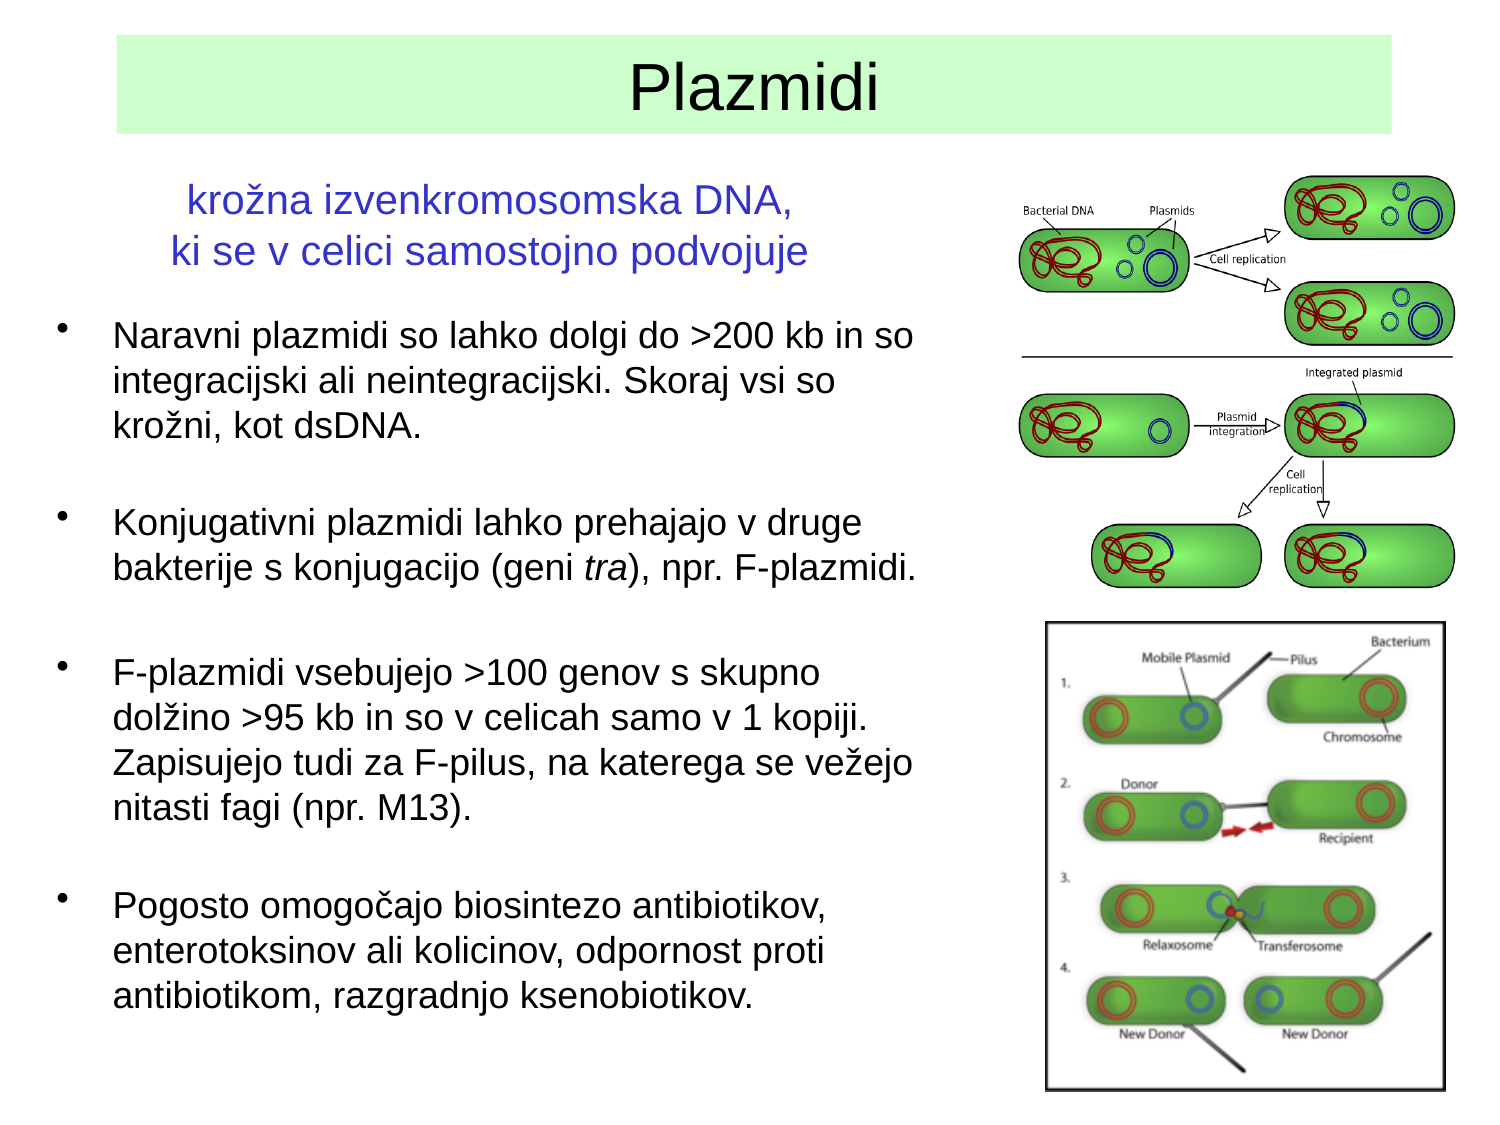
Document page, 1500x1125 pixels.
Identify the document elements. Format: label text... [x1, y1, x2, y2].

picture [1045, 621, 1446, 1092]
title Plazmidi [116, 34, 1392, 134]
picture [1009, 160, 1463, 604]
list krožna izvenkromosomska DNA, ki se v celici samostojno podvojuje Naravni plazmidi so lahko dolgi do >200 kb in so integracijski ali neintegracijski. Skoraj vsi so krožni, kot dsDNA. Konjugativni plazmidi lahko prehajajo v druge bakterije s konjugacijo (geni tra), npr. F-plazmidi. F-plazmidi vsebujejo >100 genov s skupno dolžino >95 kb in so v celicah samo v 1 kopiji. Zapisujejo tudi za F-pilus, na katerega se vežejo nitasti fagi (npr. M13). Pogosto omogočajo biosintezo antibiotikov, enterotoksinov ali kolicinov, odpornost proti antibiotikom, razgradnjo ksenobiotikov. [41, 173, 940, 1056]
